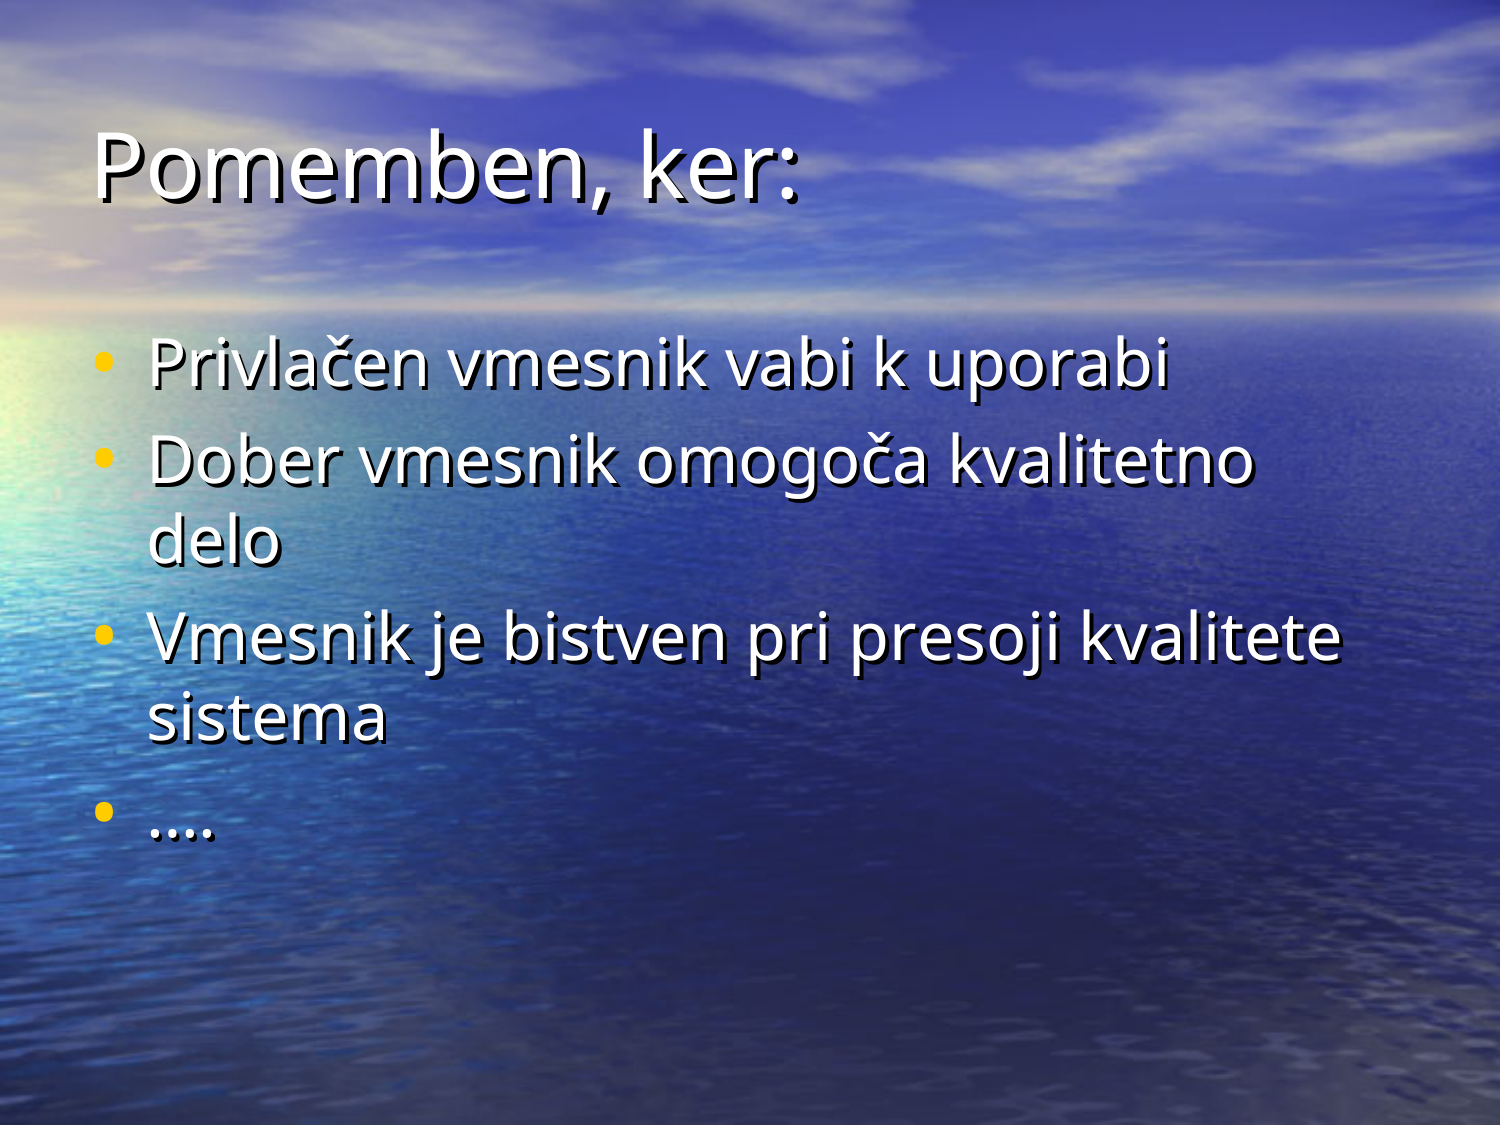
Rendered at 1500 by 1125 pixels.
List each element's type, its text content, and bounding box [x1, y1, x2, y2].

list Privlačen vmesnik vabi k uporabi Dober vmesnik omogoča kvalitetno delo Vmesnik je bistven pri presoji kvalitete sistema …. [75, 312, 1426, 988]
title Pomemben, ker: [75, 47, 1426, 276]
picture [0, 0, 1500, 1125]
